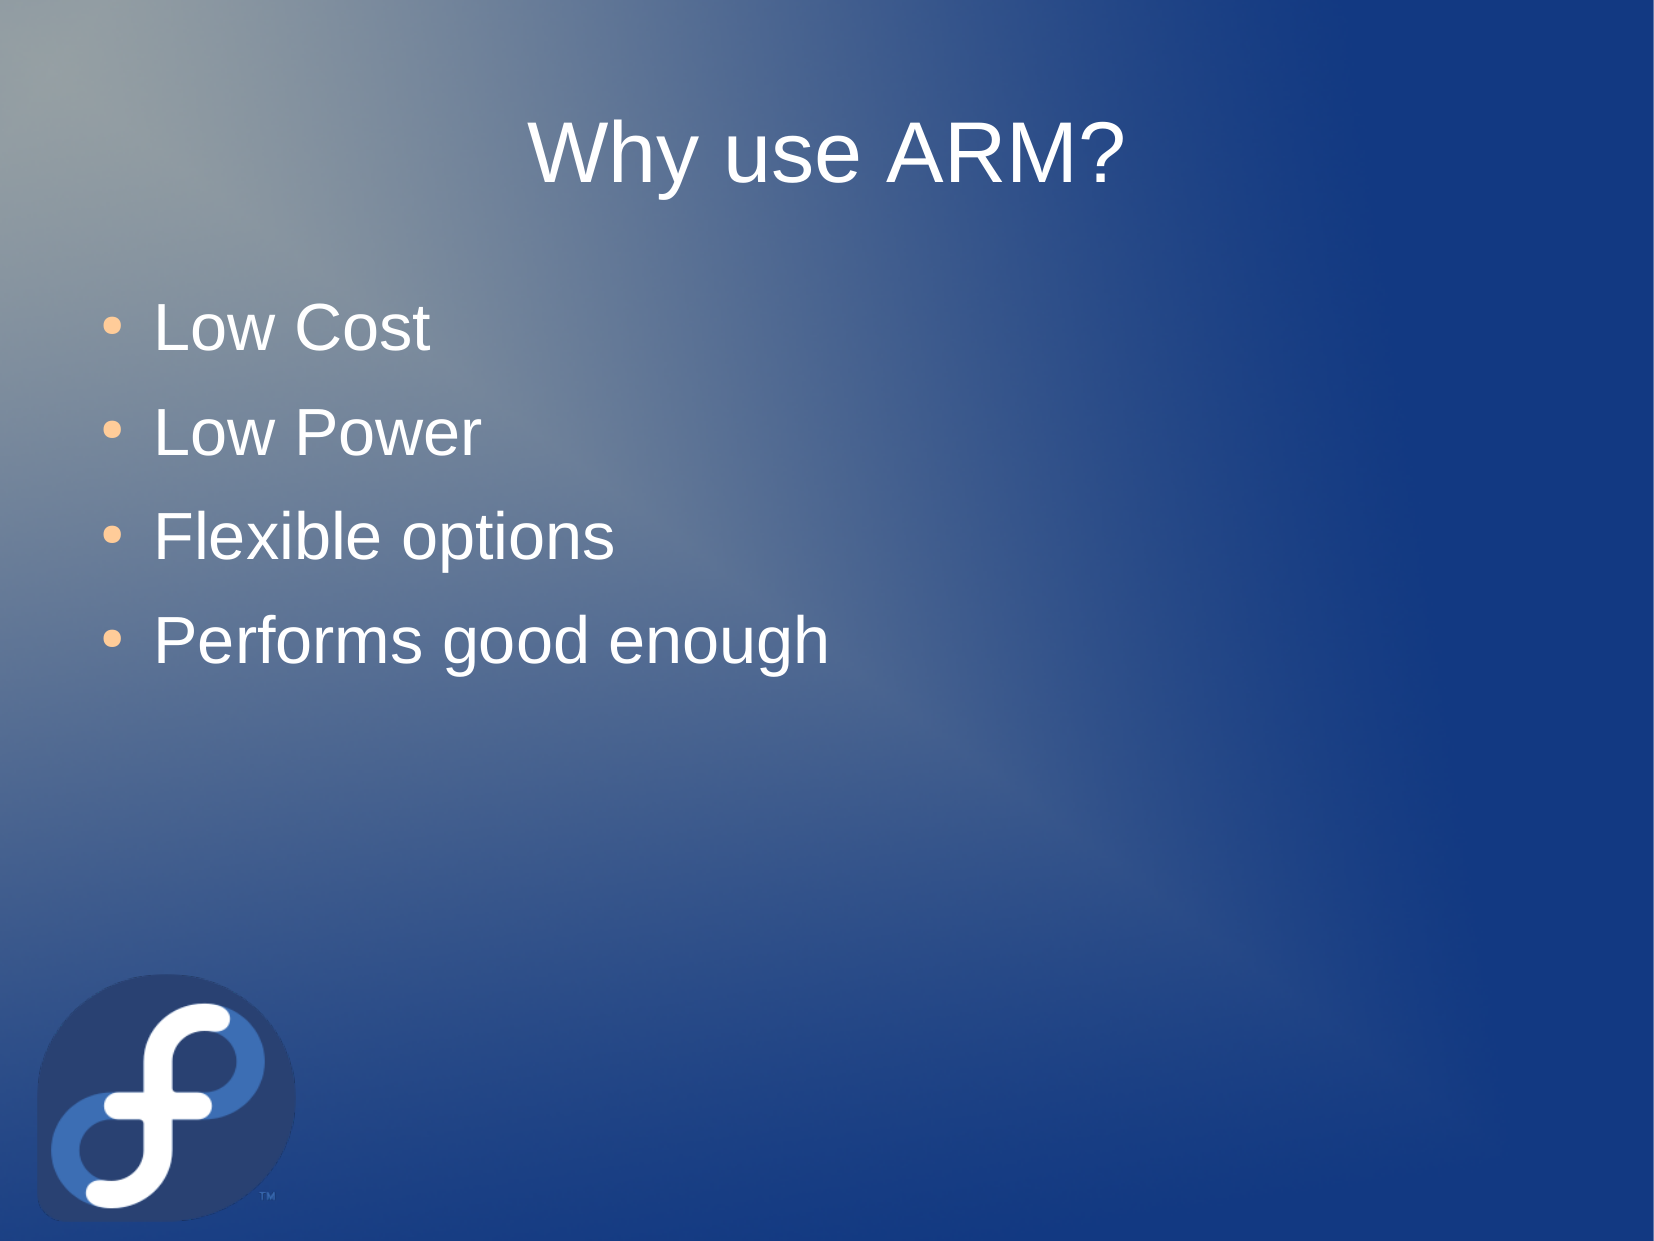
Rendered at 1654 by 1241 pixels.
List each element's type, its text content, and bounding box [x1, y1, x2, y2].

picture [0, 0, 1654, 1241]
title Why use ARM? [82, 49, 1571, 257]
list Low Cost Low Power Flexible options Performs good enough [82, 290, 1571, 1109]
